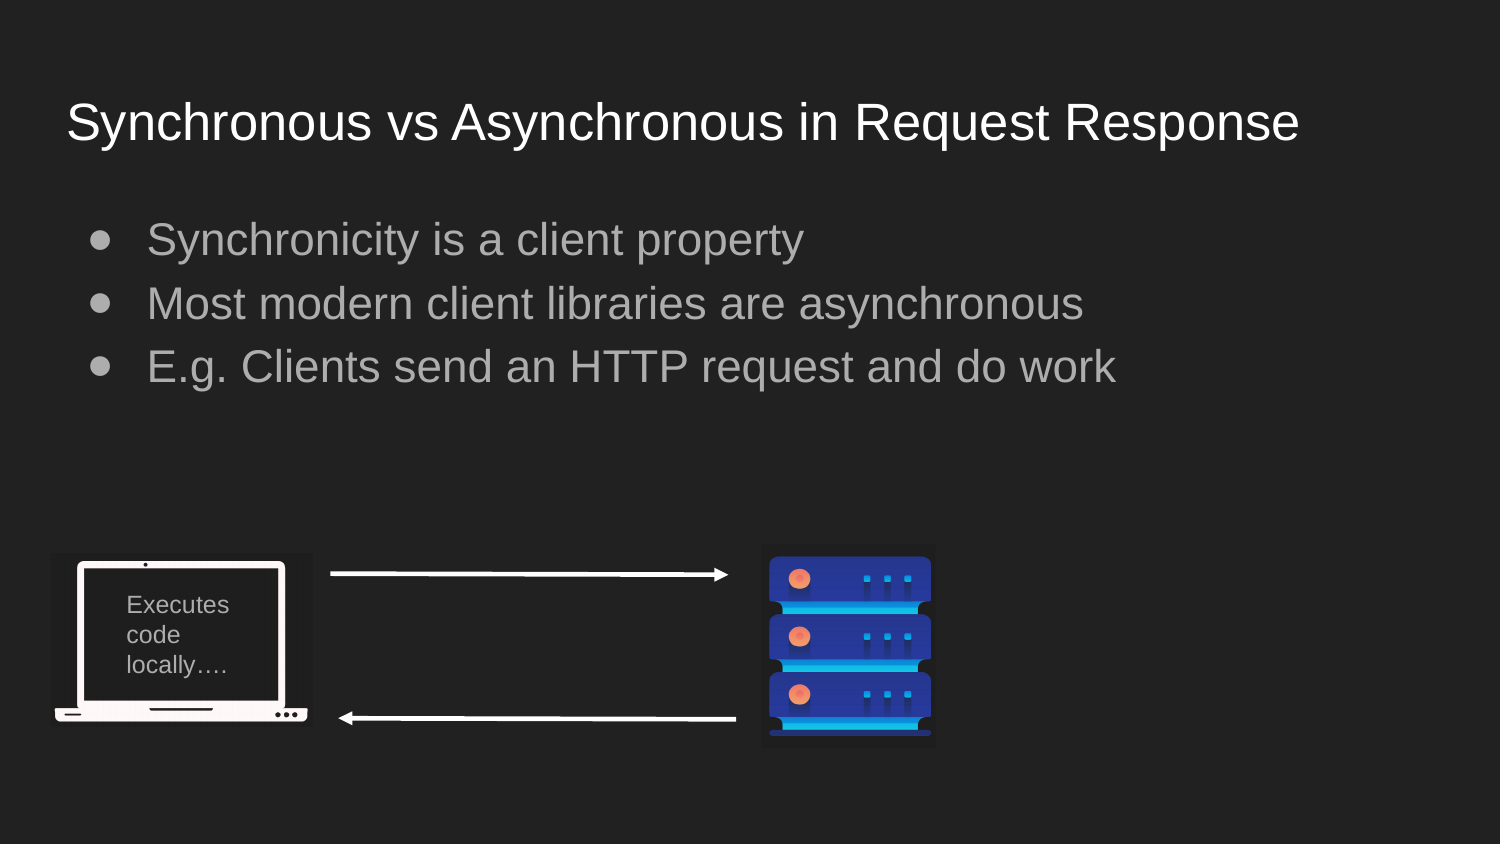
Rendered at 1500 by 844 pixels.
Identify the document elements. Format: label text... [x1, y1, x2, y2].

picture [51, 553, 314, 727]
list Synchronicity is a client property Most modern client libraries are asynchronous E.g. Clients send an HTTP request and do work [56, 186, 1356, 511]
text_box Executes code locally…. [111, 573, 415, 694]
title Synchronous vs Asynchronous in Request Response [51, 72, 1449, 167]
picture [761, 544, 936, 748]
